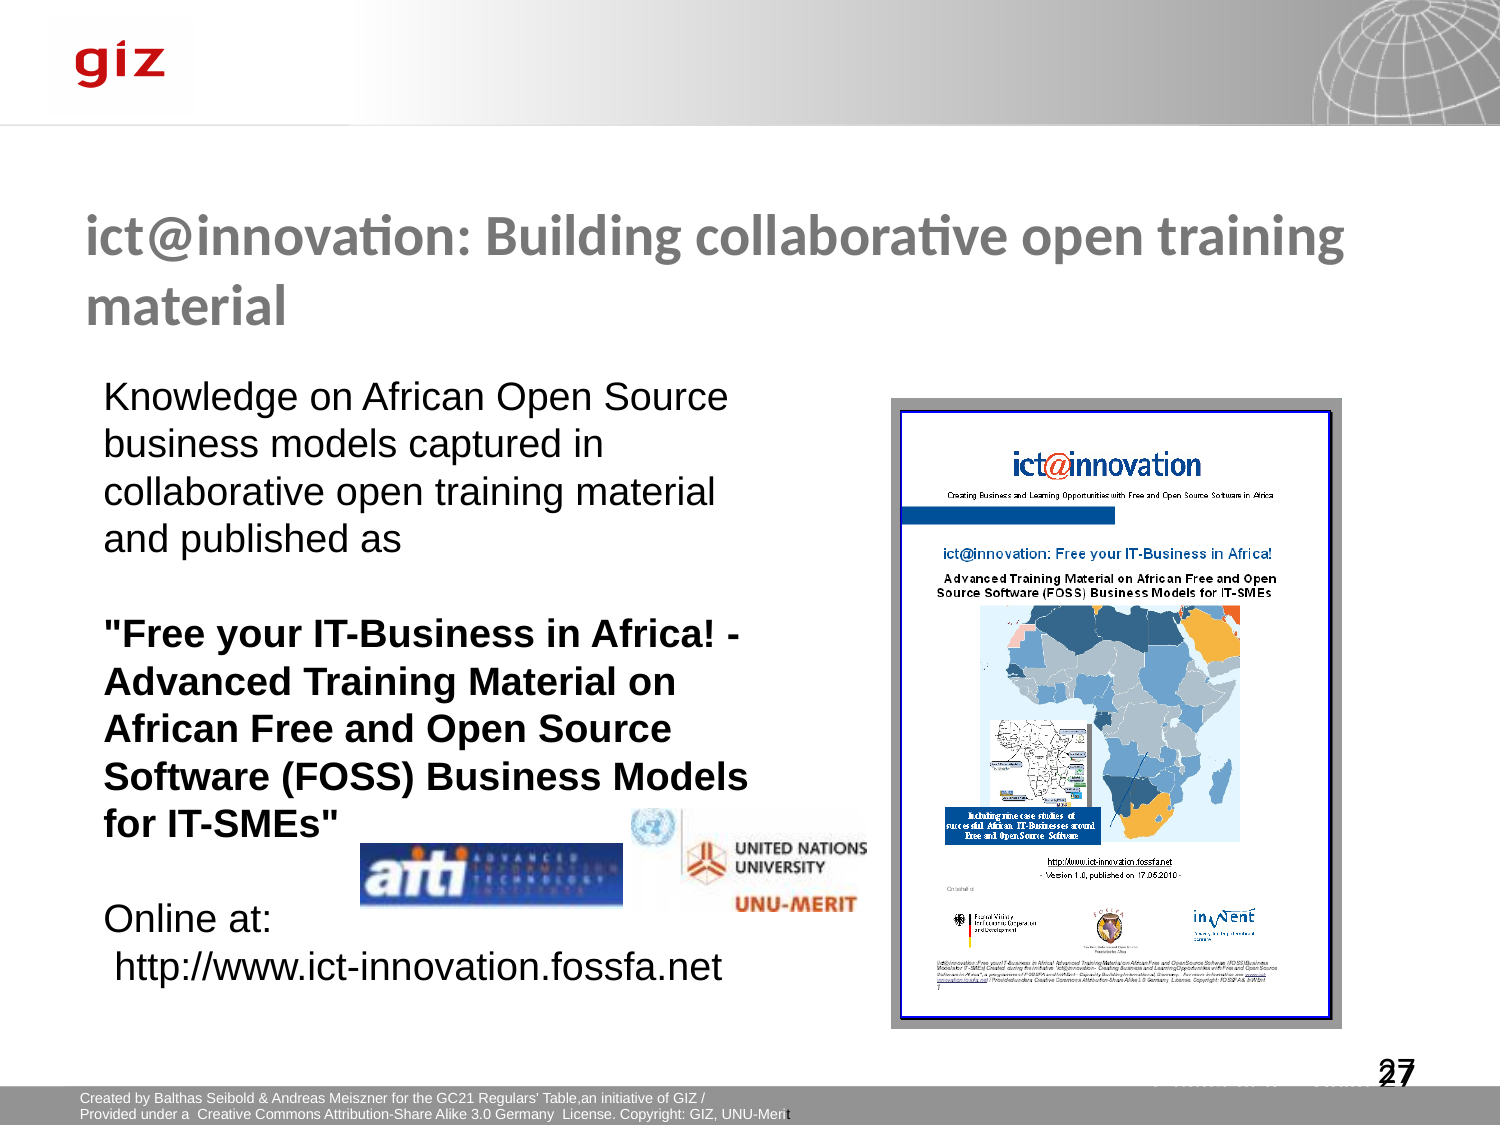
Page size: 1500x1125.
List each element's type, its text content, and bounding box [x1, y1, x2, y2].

title ict@innovation: Building collaborative open training material [70, 164, 1442, 364]
picture [891, 398, 1342, 1029]
picture [360, 844, 623, 909]
picture [631, 808, 867, 912]
text_box Knowledge on African Open Source business models captured in collaborative open training material and published as "Free your IT-Business in Africa! - Advanced Training Material on African Free and Open Source Software (FOSS) Business Models for IT-SMEs" Online at: http://www.ict-innovation.fossfa.net [89, 363, 774, 996]
